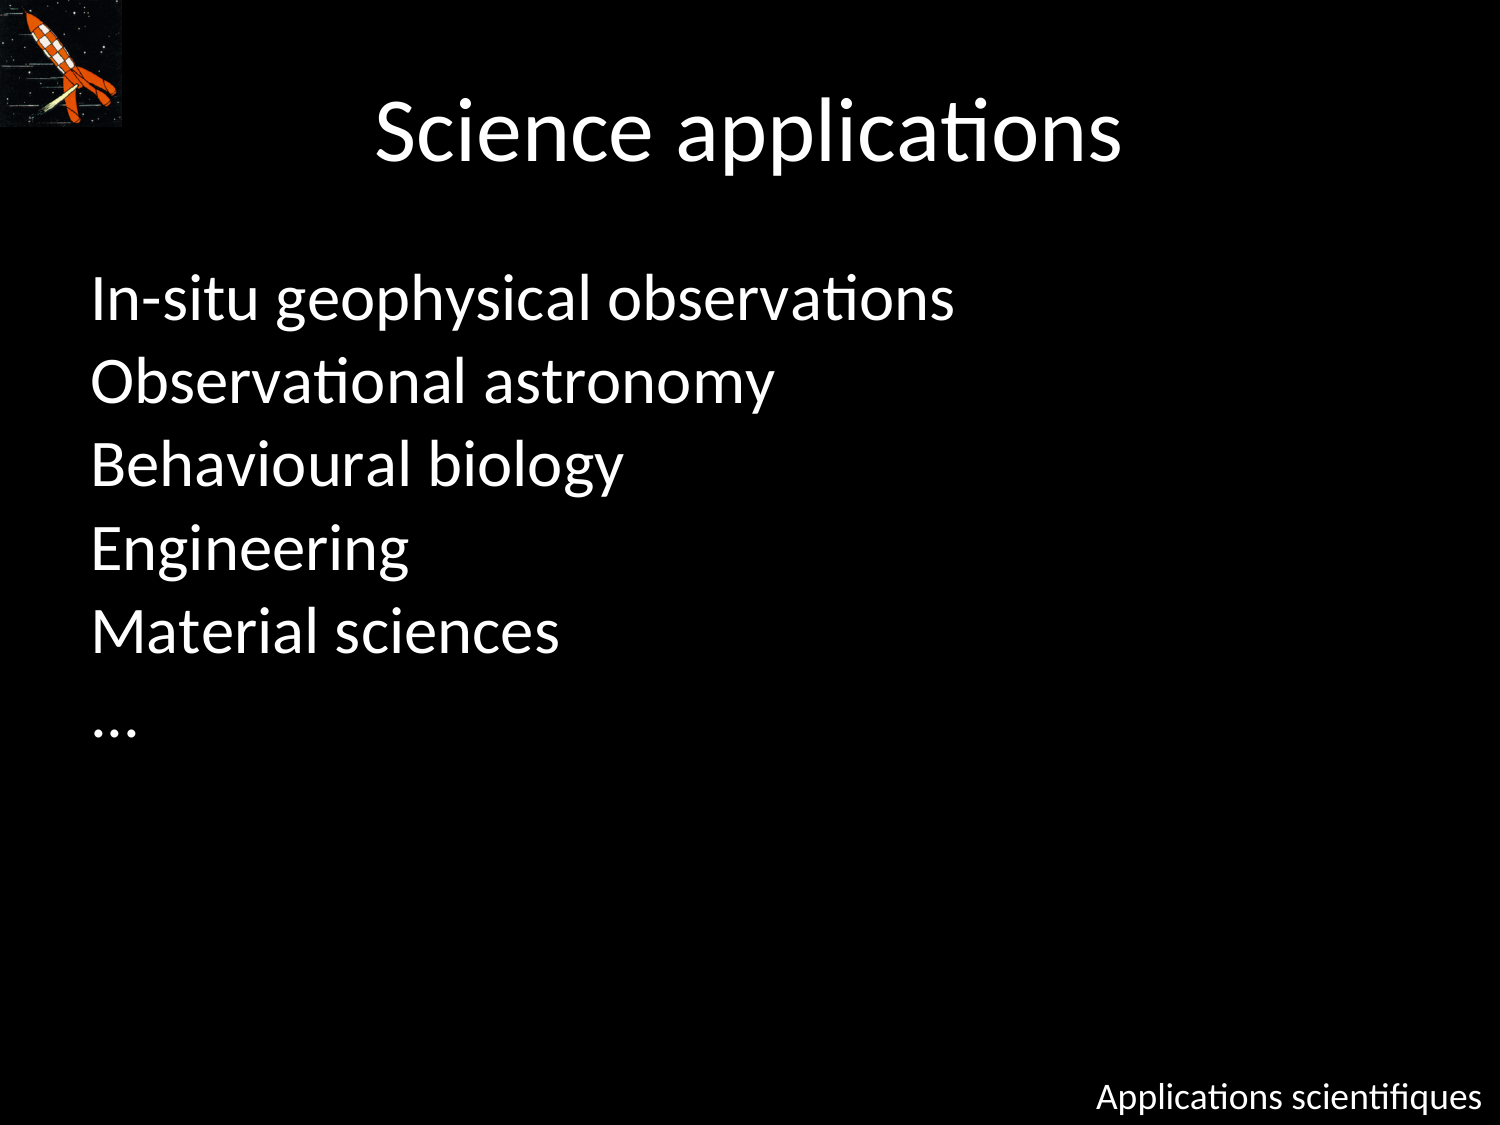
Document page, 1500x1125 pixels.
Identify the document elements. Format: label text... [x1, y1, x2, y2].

text_box Applications scientifiques [1081, 1064, 1498, 1125]
picture [0, 0, 122, 127]
title Science applications [75, 45, 1426, 233]
list In-situ geophysical observations Observational astronomy Behavioural biology Engineering Material sciences ... [75, 262, 1426, 1006]
